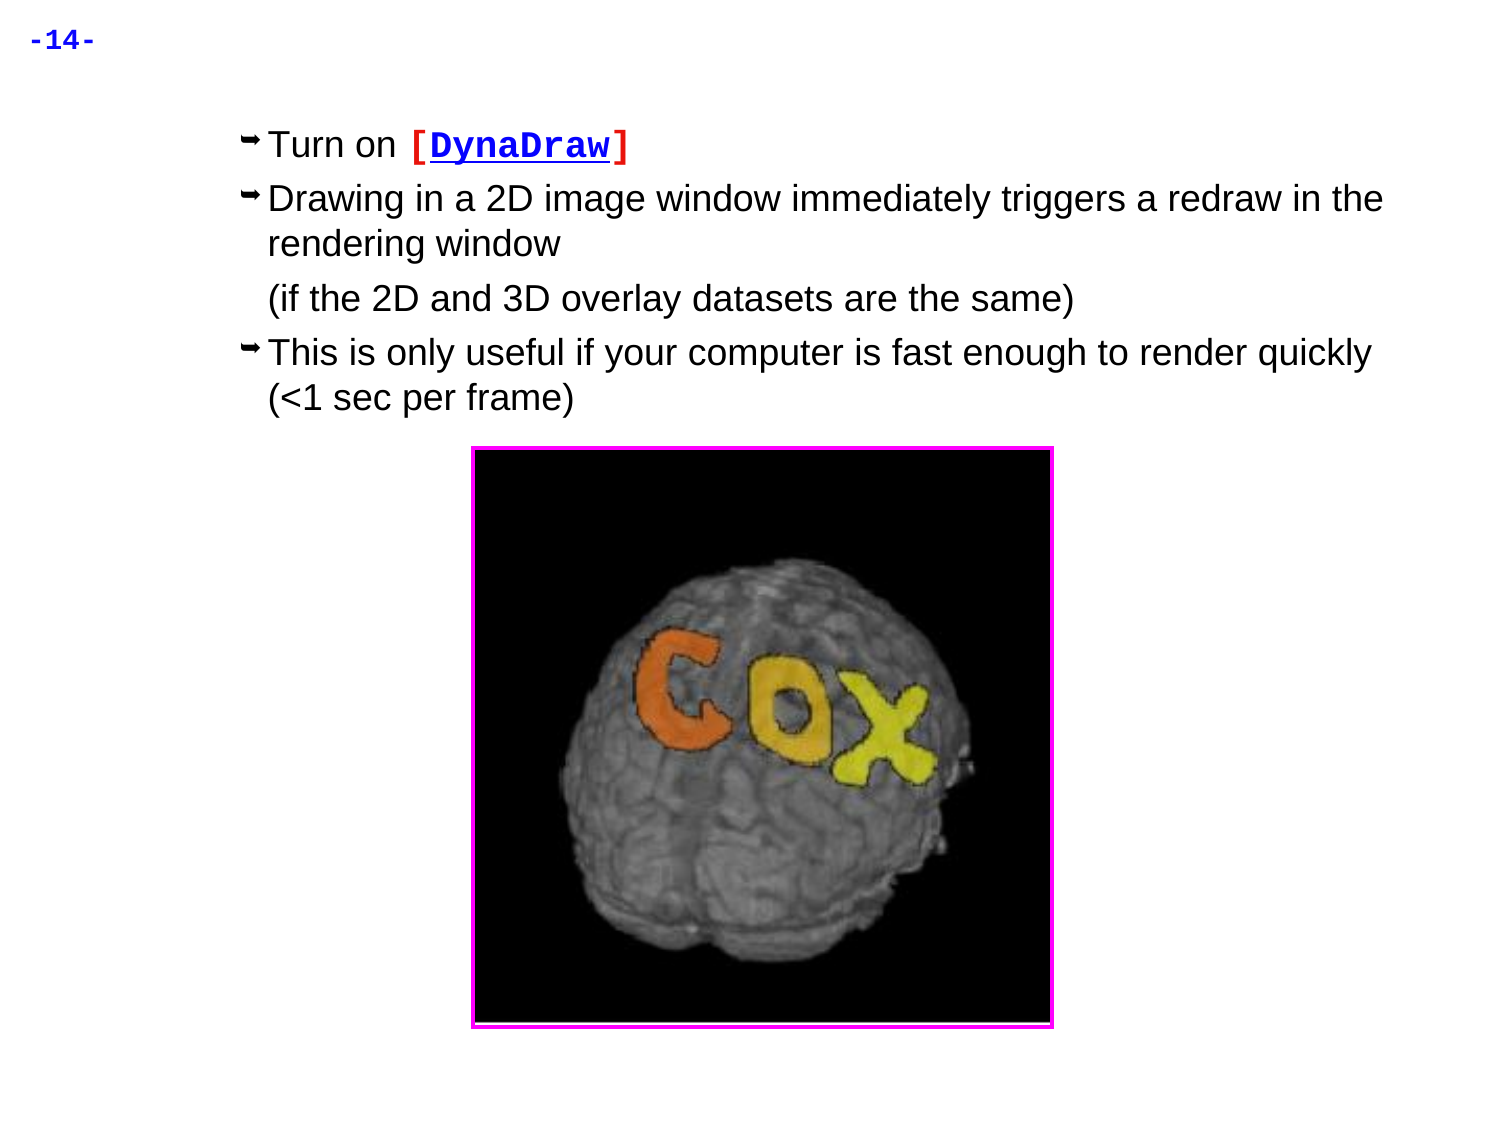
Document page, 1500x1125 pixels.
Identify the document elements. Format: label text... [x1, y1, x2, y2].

list Turn on [DynaDraw] Drawing in a 2D image window immediately triggers a redraw in the rendering window (if the 2D and 3D overlay datasets are the same) This is only useful if your computer is fast enough to render quickly (<1 sec per frame) [112, 112, 1425, 975]
picture [474, 450, 1051, 1026]
